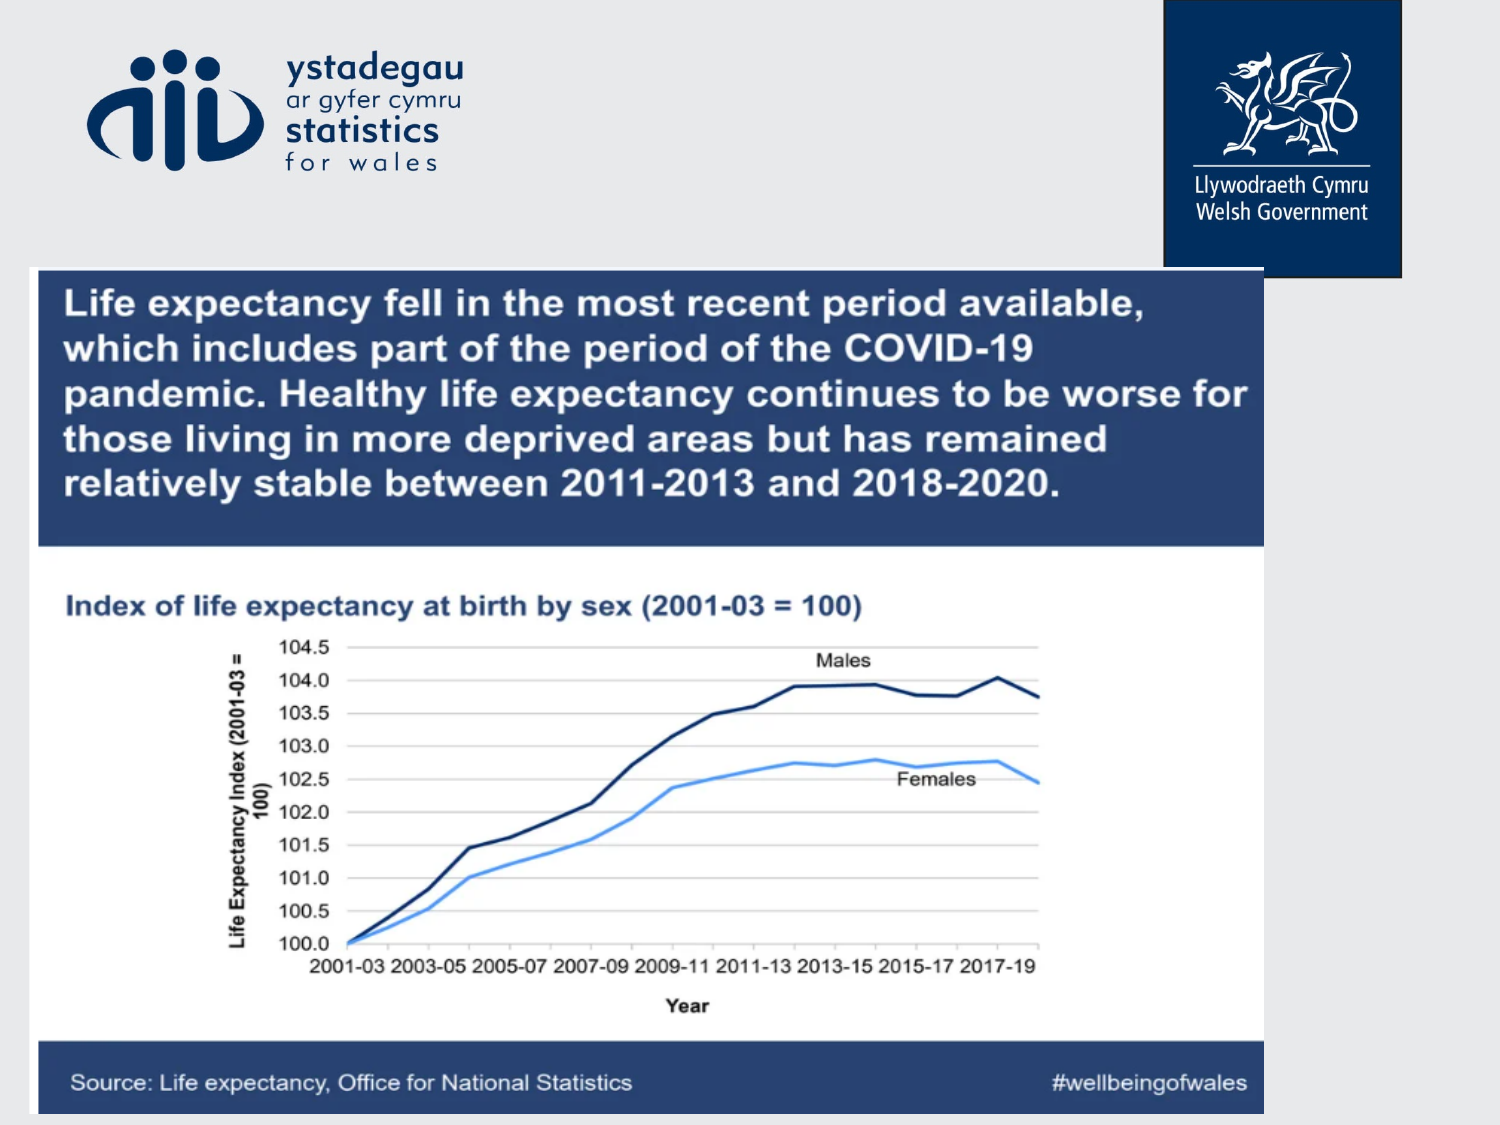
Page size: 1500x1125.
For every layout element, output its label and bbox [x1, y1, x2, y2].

picture [29, 267, 1264, 1114]
